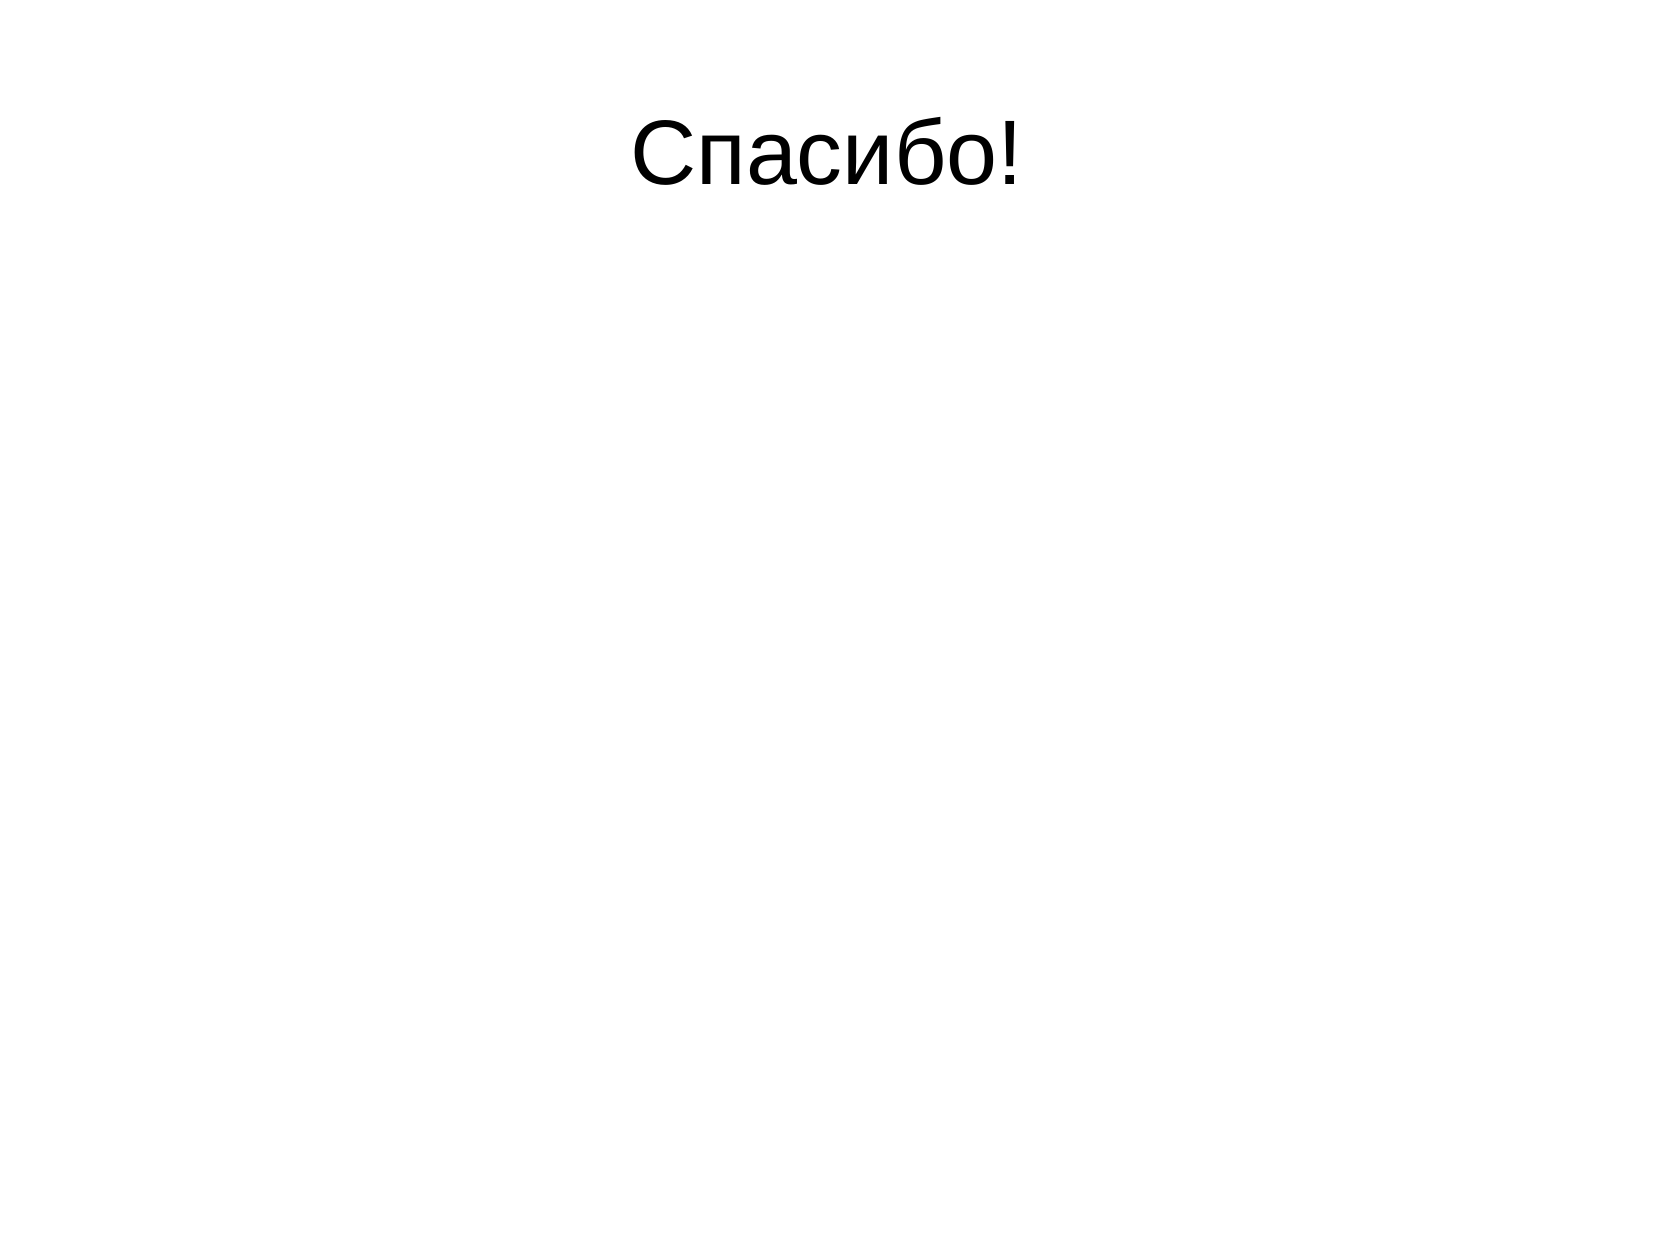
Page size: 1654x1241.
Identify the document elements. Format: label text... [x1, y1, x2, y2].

title Спасибо! [82, 49, 1571, 257]
